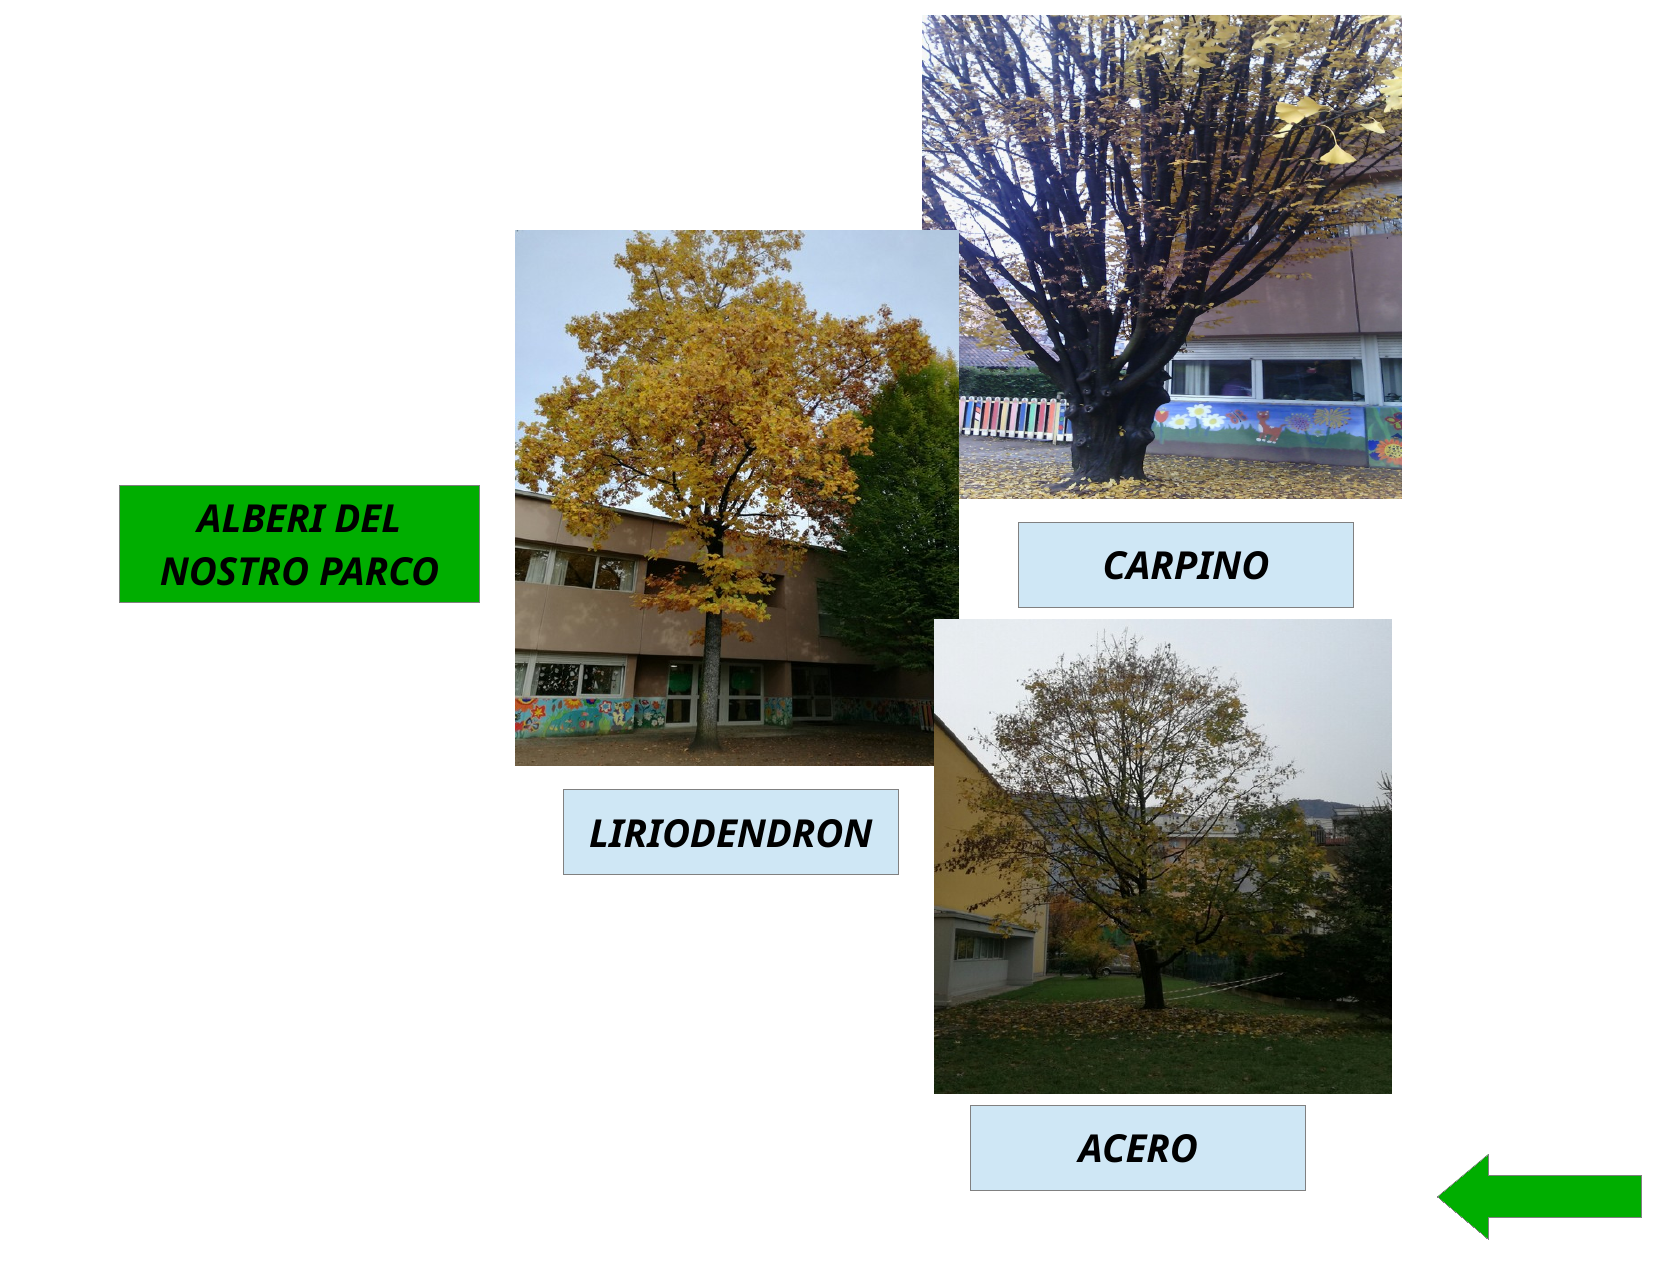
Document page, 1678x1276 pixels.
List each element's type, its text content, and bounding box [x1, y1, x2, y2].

text_box ALBERI DEL NOSTRO PARCO [119, 485, 480, 603]
text_box LIRIODENDRON [563, 789, 899, 875]
text_box [1437, 1154, 1642, 1240]
text_box ACERO [970, 1105, 1306, 1191]
text_box CARPINO [1018, 522, 1354, 608]
picture [515, 15, 1402, 1094]
